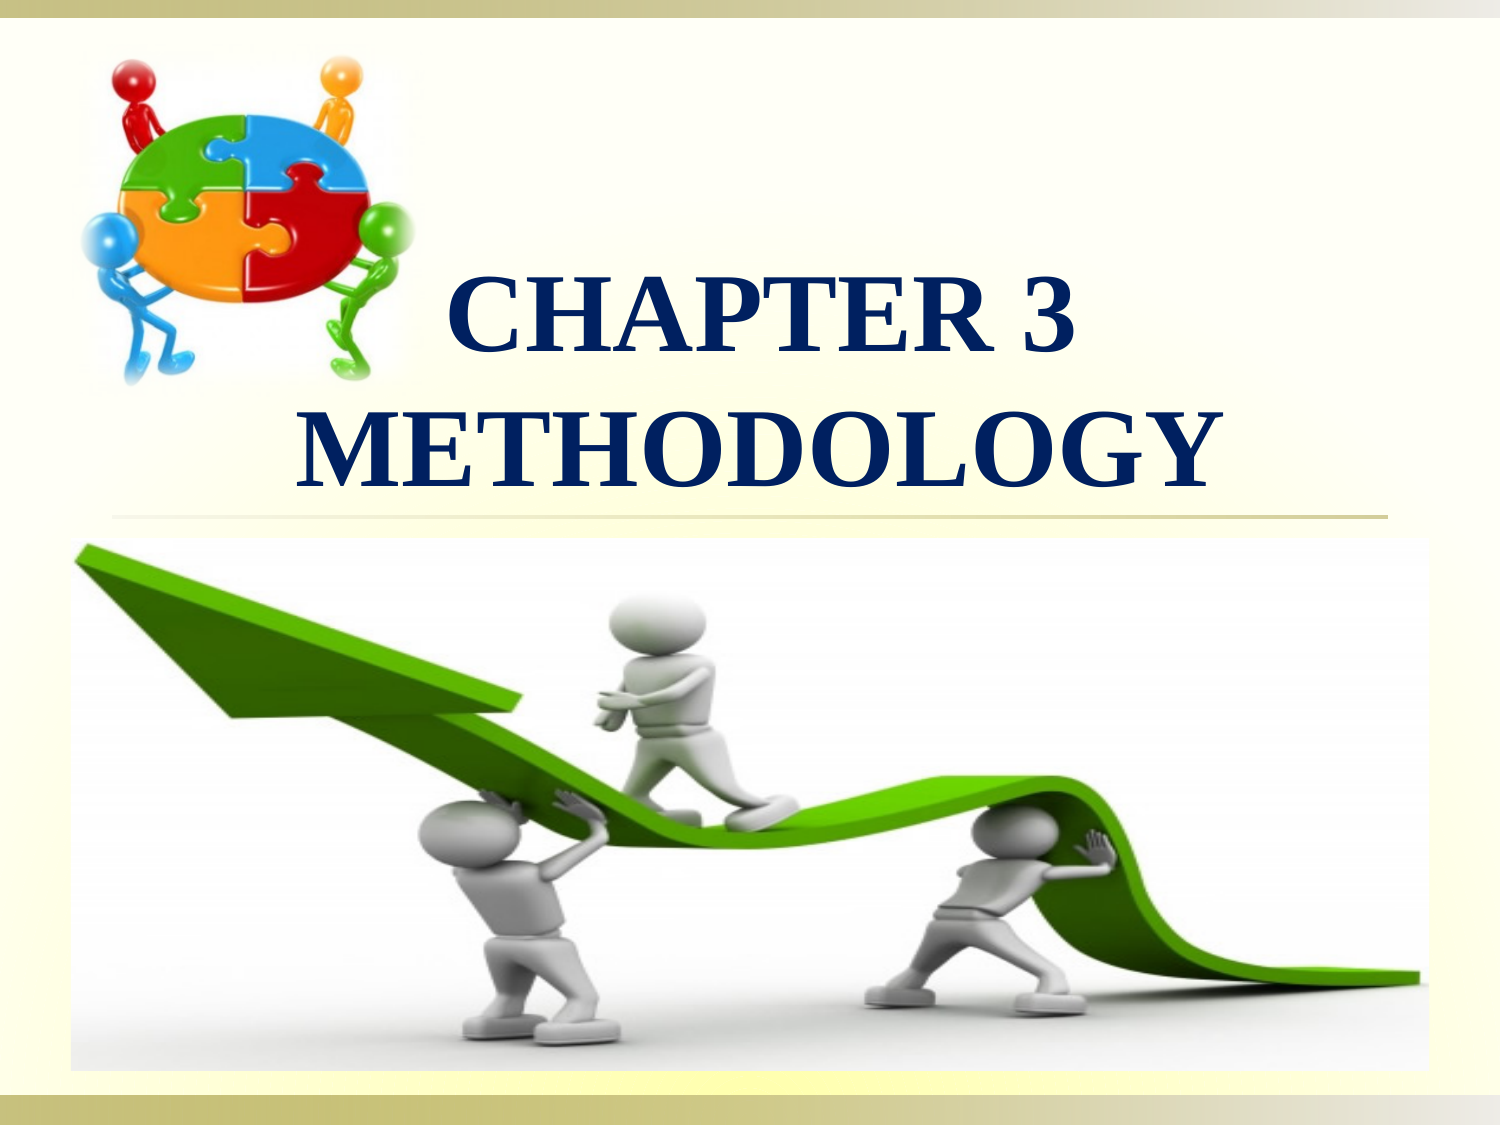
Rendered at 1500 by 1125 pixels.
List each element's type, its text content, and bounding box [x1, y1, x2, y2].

picture [70, 538, 1430, 1071]
title Chapter 3 Methodology [123, 231, 1399, 516]
picture [70, 42, 426, 398]
